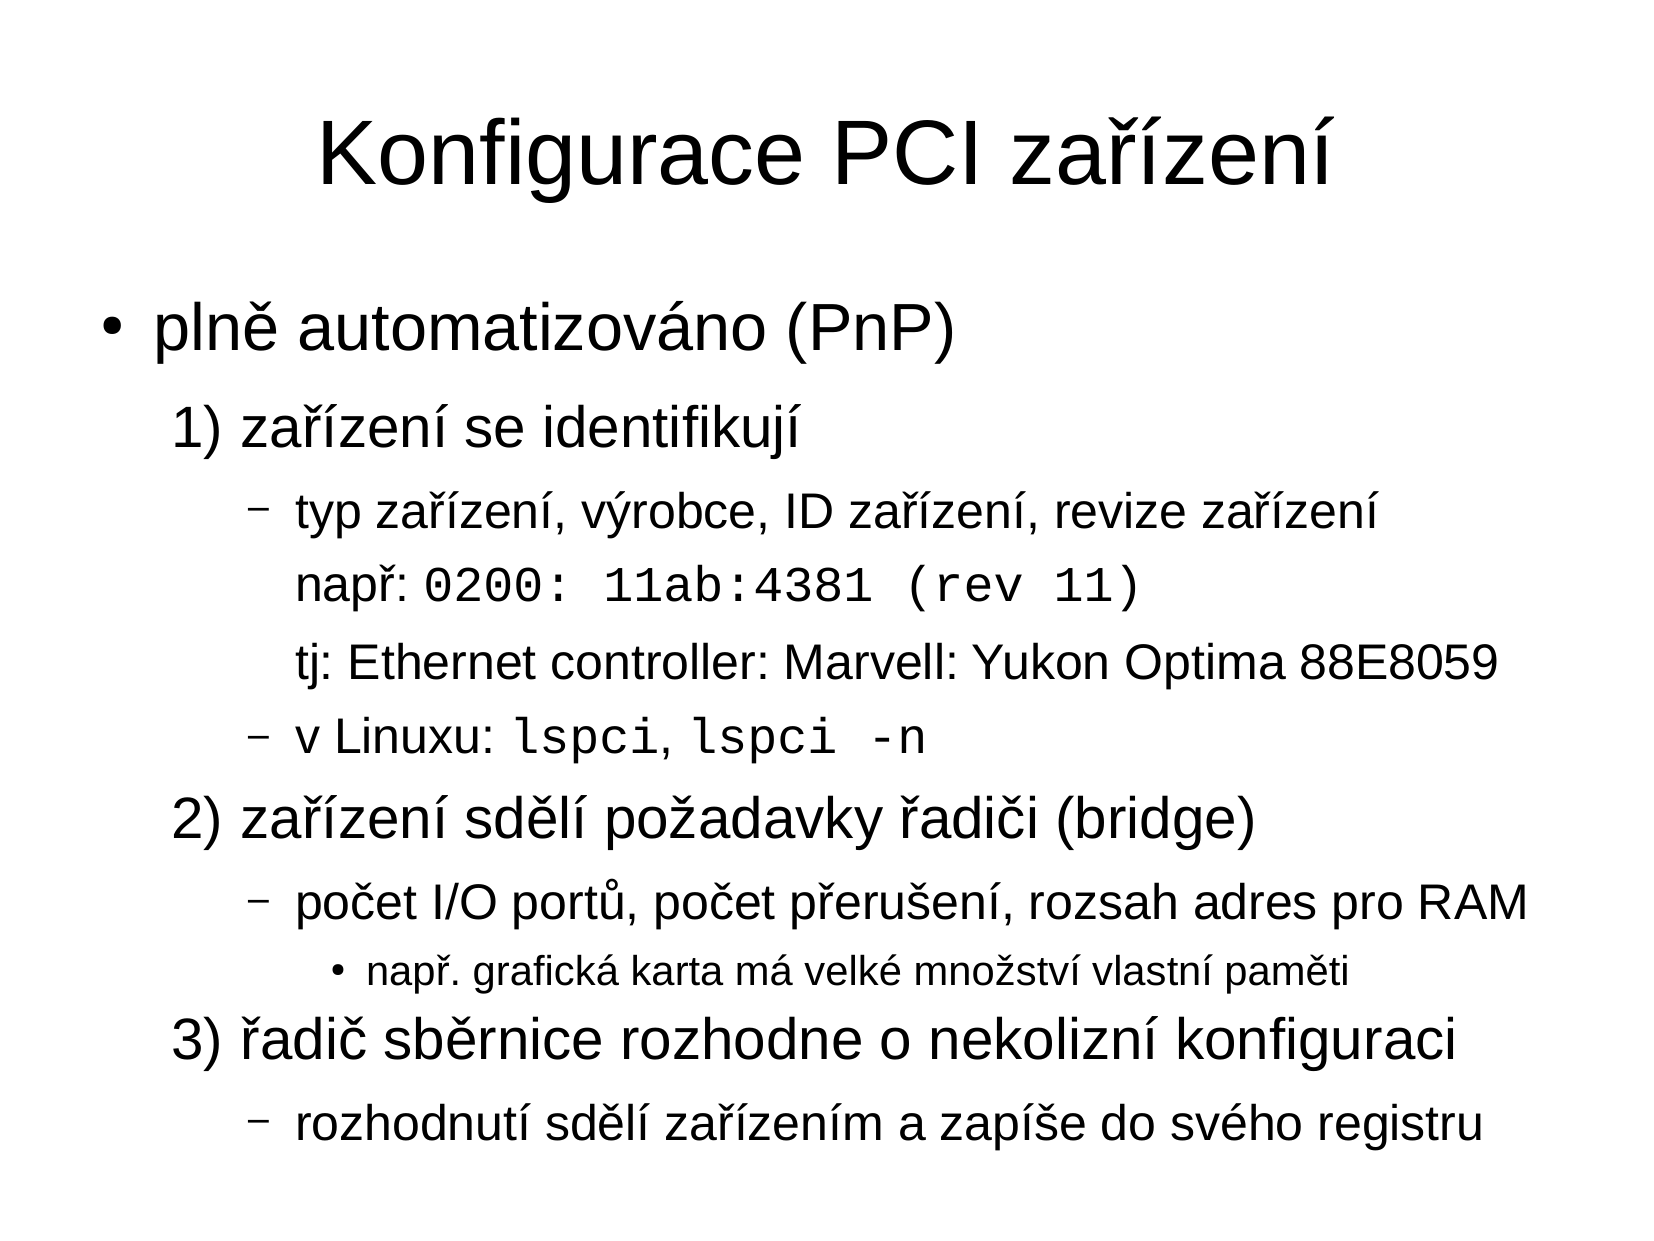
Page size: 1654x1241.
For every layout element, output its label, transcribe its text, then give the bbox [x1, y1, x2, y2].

title Konfigurace PCI zařízení [82, 49, 1571, 257]
list plně automatizováno (PnP) zařízení se identifikují typ zařízení, výrobce, ID zařízení, revize zařízení např: 0200: 11ab:4381 (rev 11) tj: Ethernet controller: Marvell: Yukon Optima 88E8059 v Linuxu: lspci, lspci -n zařízení sdělí požadavky řadiči (bridge) počet I/O portů, počet přerušení, rozsah adres pro RAM např. grafická karta má velké množství vlastní paměti řadič sběrnice rozhodne o nekolizní konfiguraci rozhodnutí sdělí zařízením a zapíše do svého registru [82, 290, 1571, 1151]
